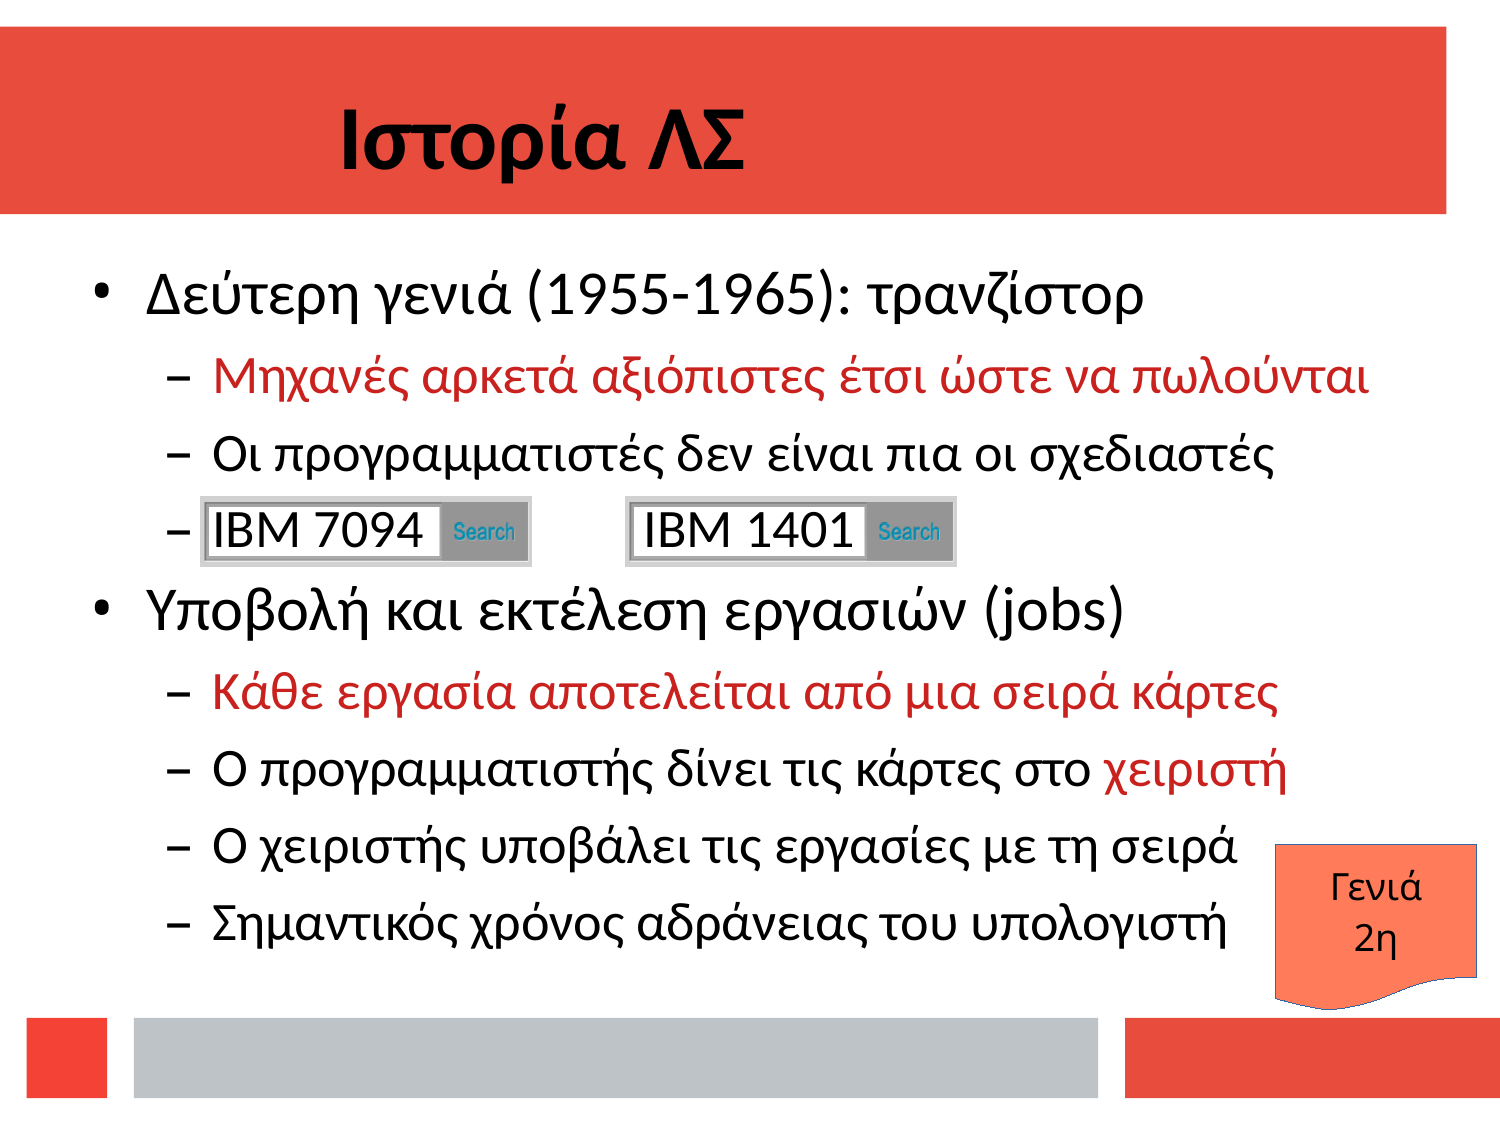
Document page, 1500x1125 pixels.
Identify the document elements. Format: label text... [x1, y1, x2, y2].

text_box Γενιά 2η [1275, 844, 1477, 1010]
picture [200, 496, 532, 567]
text_box Δεύτερη γενιά (1955-1965): τρανζίστορ Μηχανές αρκετά αξιόπιστες έτσι ώστε να πωλούνται Οι προγραμματιστές δεν είναι πια οι σχεδιαστές IBM 7094 IBM 1401 Υποβολή και εκτέλεση εργασιών (jobs) Κάθε εργασία αποτελείται από μια σειρά κάρτες Ο προγραμματιστής δίνει τις κάρτες στο χειριστή Ο χειριστής υποβάλει τις εργασίες με τη σειρά Σημαντικός χρόνος αδράνειας του υπολογιστή [87, 236, 1378, 952]
title Ιστορία ΛΣ [336, 75, 1164, 236]
picture [625, 496, 957, 567]
